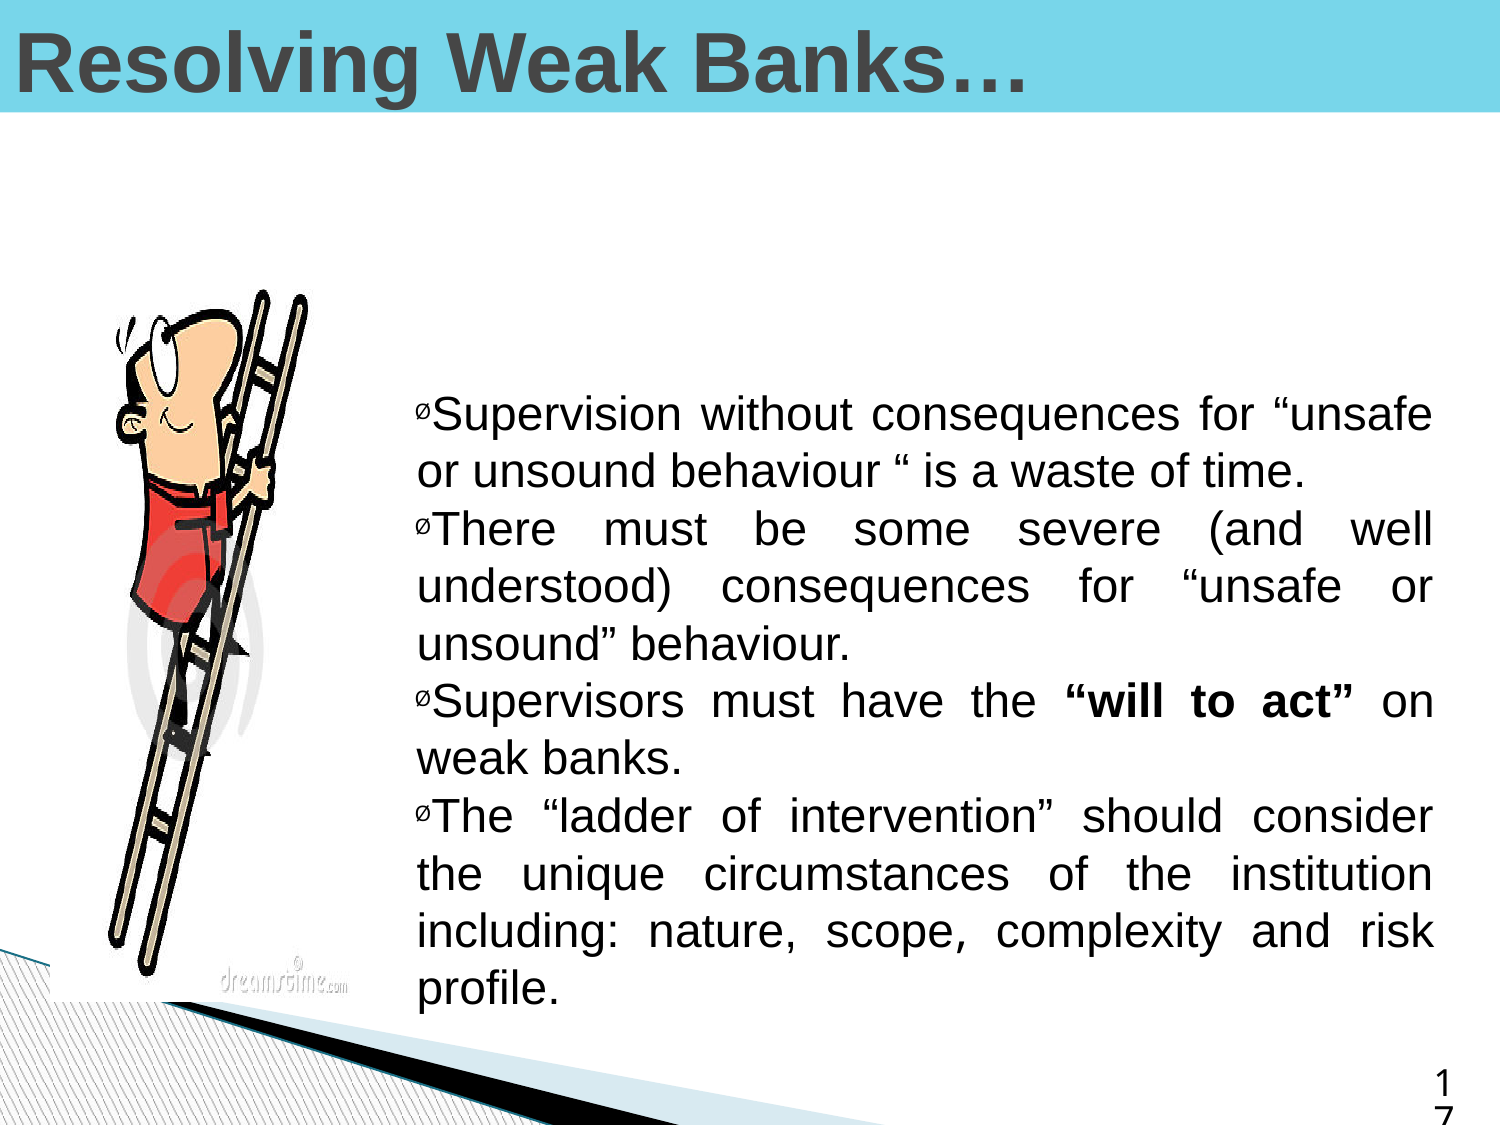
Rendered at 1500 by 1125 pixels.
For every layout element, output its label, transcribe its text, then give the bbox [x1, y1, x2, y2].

picture [0, 249, 543, 1125]
title Resolving Weak Banks… [0, 0, 1500, 113]
slide_number <numéro> [1418, 1051, 1479, 1112]
text_box Supervision without consequences for “unsafe or unsound behaviour “ is a waste of time. There must be some severe (and well understood) consequences for “unsafe or unsound” behaviour. Supervisors must have the “will to act” on weak banks. The “ladder of intervention” should consider the unique circumstances of the institution including: nature, scope, complexity and risk profile. [399, 375, 1450, 1022]
